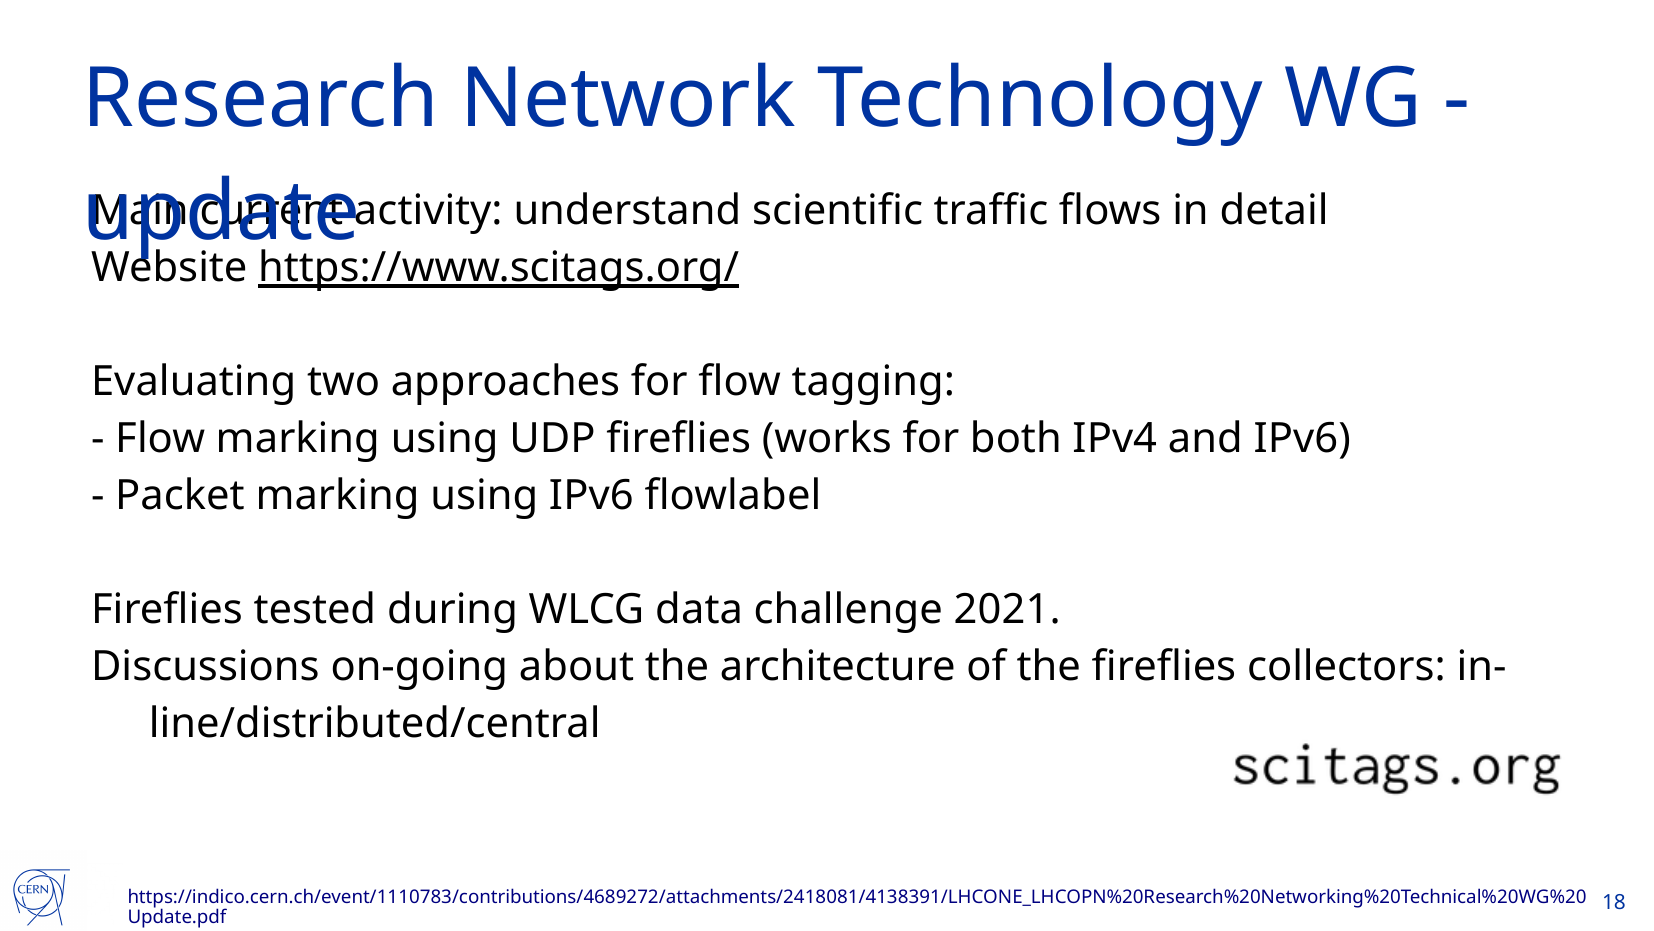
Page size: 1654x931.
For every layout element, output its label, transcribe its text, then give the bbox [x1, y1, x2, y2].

text_box https://indico.cern.ch/event/1110783/contributions/4689272/attachments/2418081/4138391/LHCONE_LHCOPN%20Research%20Networking%20Technical%20WG%20Update.pdf [112, 875, 1607, 931]
title Research Network Technology WG - update [82, 37, 1633, 247]
text_box Main current activity: understand scientific traffic flows in detail Website https://www.scitags.org/ Evaluating two approaches for flow tagging: - Flow marking using UDP fireflies (works for both IPv4 and IPv6) - Packet marking using IPv6 flowlabel Fireflies tested during WLCG data challenge 2021. Discussions on-going about the architecture of the fireflies collectors: in-line/distributed/central [76, 172, 1601, 817]
picture [0, 850, 127, 931]
picture [1228, 709, 1651, 827]
